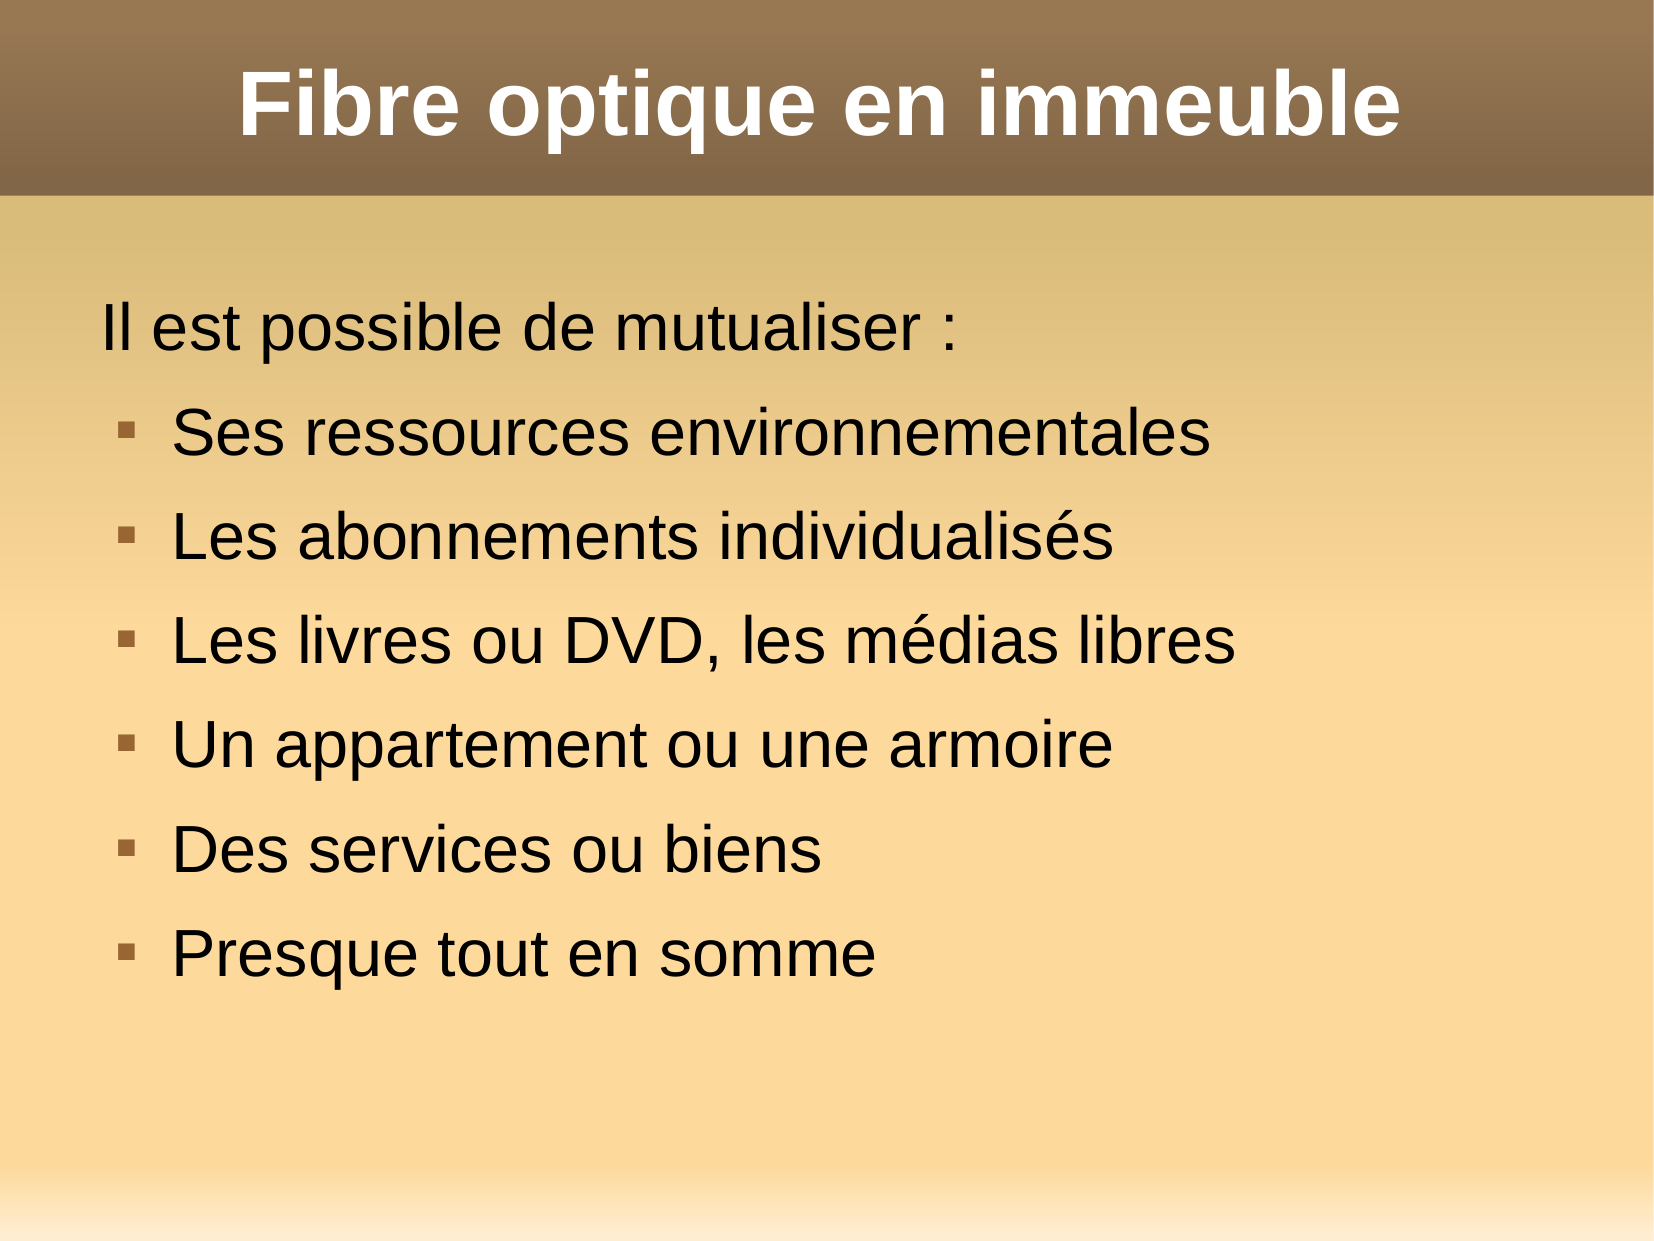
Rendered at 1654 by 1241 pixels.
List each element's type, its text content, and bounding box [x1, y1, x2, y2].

title Fibre optique en immeuble [76, 0, 1565, 208]
picture [0, 0, 1654, 1241]
list Il est possible de mutualiser : Ses ressources environnementales Les abonnements individualisés Les livres ou DVD, les médias libres Un appartement ou une armoire Des services ou biens Presque tout en somme [82, 290, 1571, 1109]
